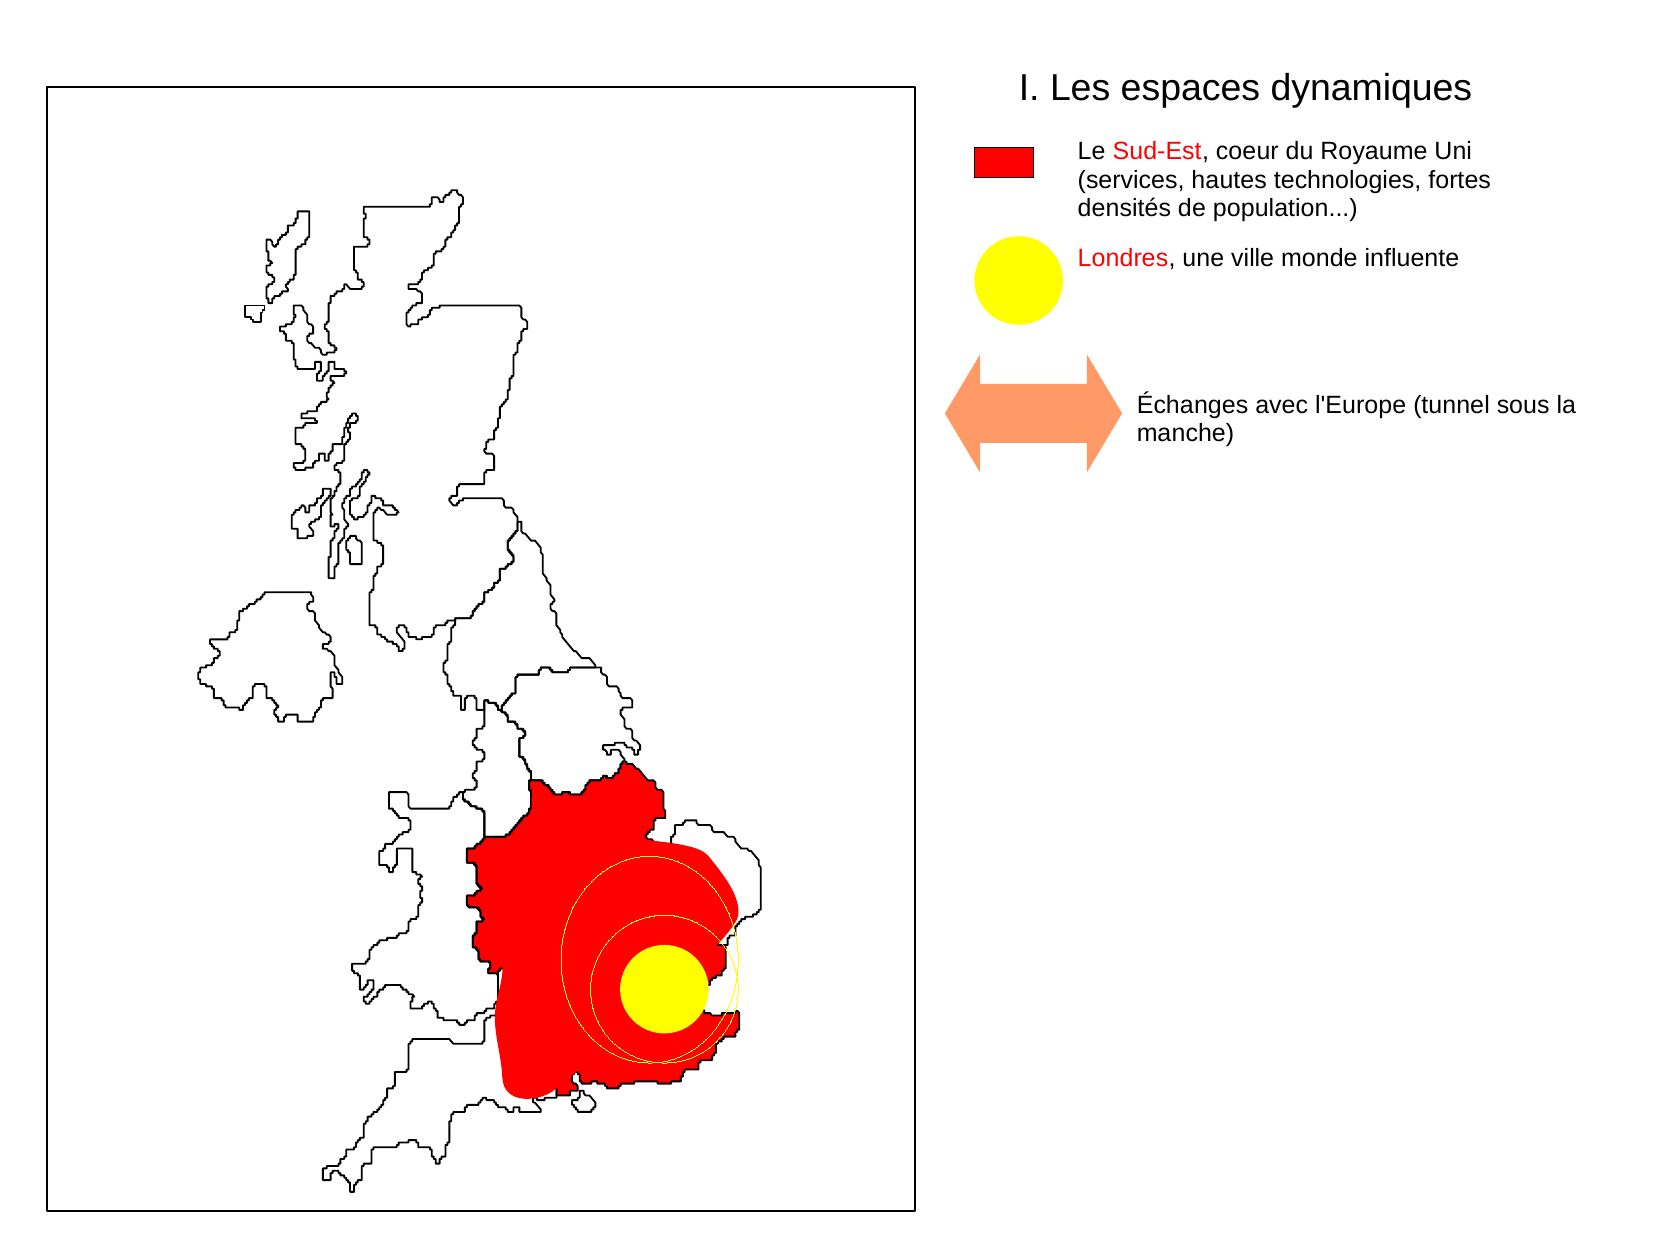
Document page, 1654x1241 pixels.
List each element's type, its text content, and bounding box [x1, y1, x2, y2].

text_box I. Les espaces dynamiques [1003, 59, 1595, 116]
text_box [974, 147, 1034, 178]
text_box Le Sud-Est, coeur du Royaume Uni (services, hautes technologies, fortes densités de population...) [1062, 129, 1595, 229]
text_box [944, 354, 1122, 473]
text_box [466, 761, 740, 1099]
text_box Londres, une ville monde influente [1062, 236, 1595, 280]
text_box Échanges avec l'Europe (tunnel sous la manche) [1122, 383, 1654, 455]
text_box [974, 236, 1063, 325]
